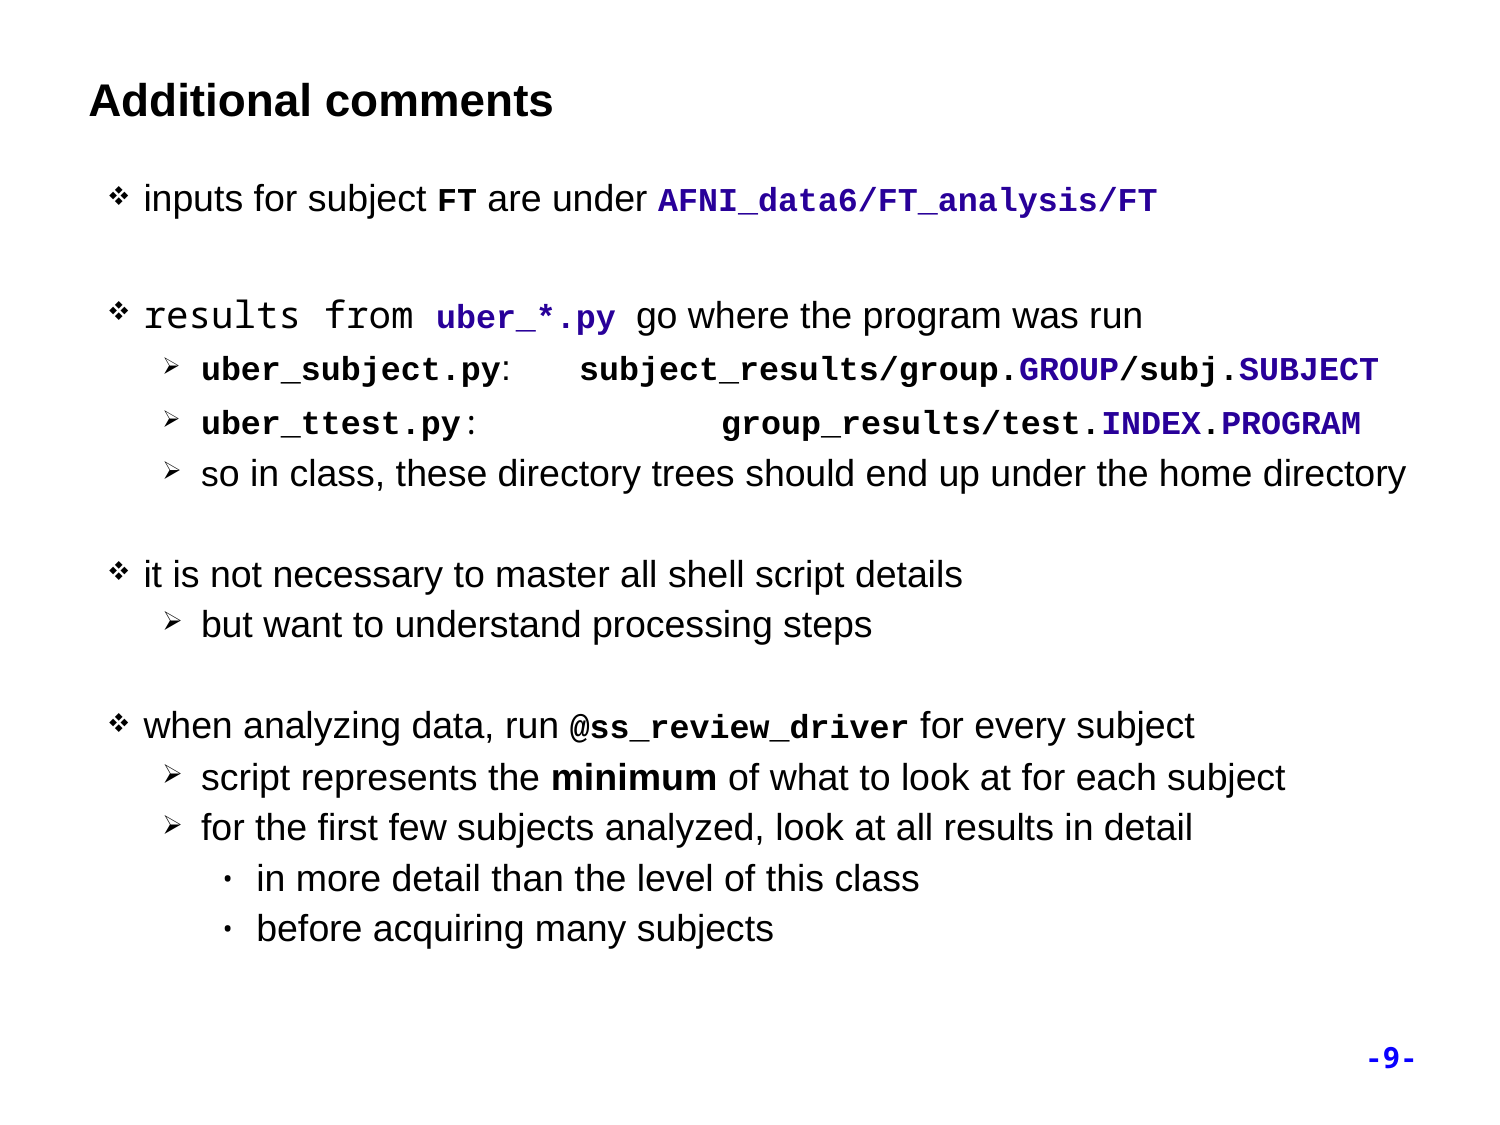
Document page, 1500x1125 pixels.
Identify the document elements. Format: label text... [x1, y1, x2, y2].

list Additional comments inputs for subject FT are under AFNI_data6/FT_analysis/FT results from uber_*.py go where the program was run uber_subject.py: subject_results/group.GROUP/subj.SUBJECT uber_ttest.py: group_results/test.INDEX.PROGRAM so in class, these directory trees should end up under the home directory it is not necessary to master all shell script details but want to understand processing steps when analyzing data, run @ss_review_driver for every subject script represents the minimum of what to look at for each subject for the first few subjects analyzed, look at all results in detail in more detail than the level of this class before acquiring many subjects [35, 80, 1456, 1102]
